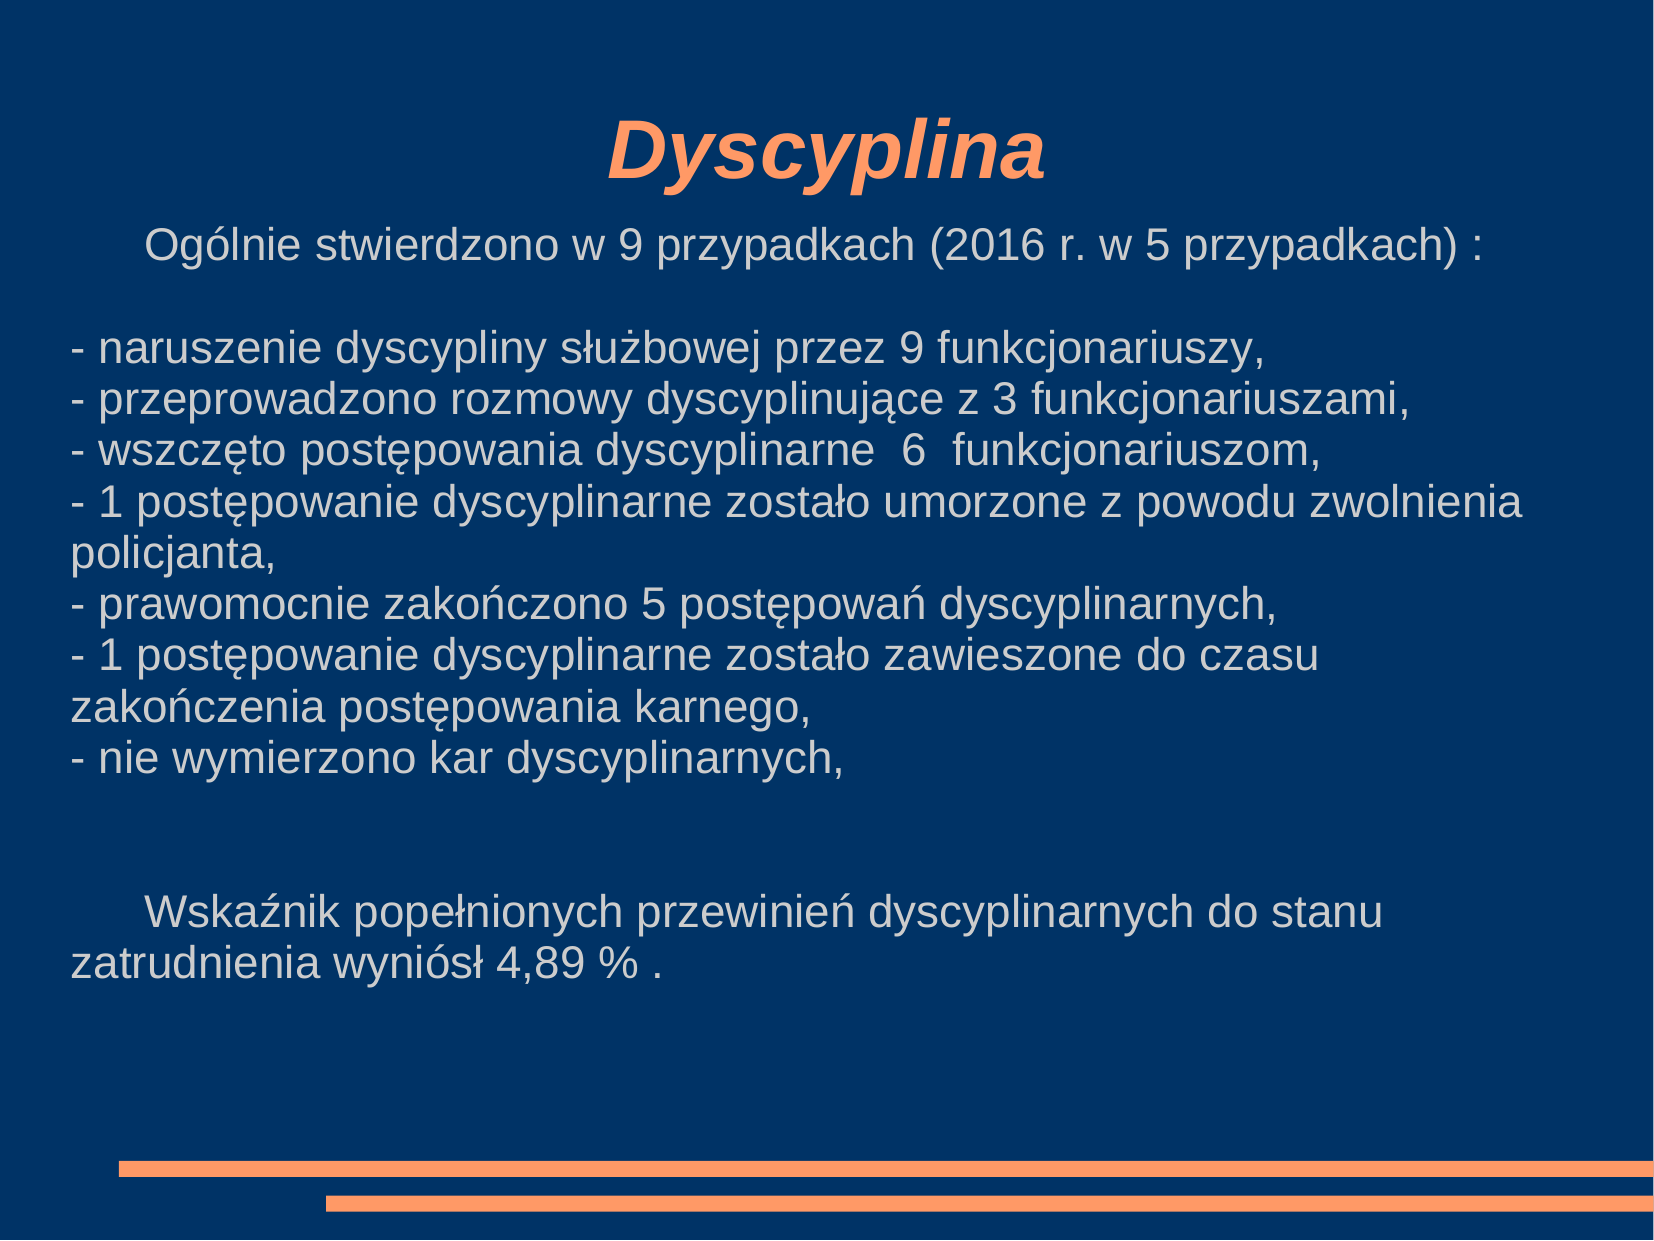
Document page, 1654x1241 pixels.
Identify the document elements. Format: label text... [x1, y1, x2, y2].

title Dyscyplina [121, 46, 1534, 220]
subtitle Ogólnie stwierdzono w 9 przypadkach (2016 r. w 5 przypadkach) : - naruszenie dyscypliny służbowej przez 9 funkcjonariuszy, - przeprowadzono rozmowy dyscyplinujące z 3 funkcjonariuszami, - wszczęto postępowania dyscyplinarne 6 funkcjonariuszom, - 1 postępowanie dyscyplinarne zostało umorzone z powodu zwolnienia policjanta, - prawomocnie zakończono 5 postępowań dyscyplinarnych, - 1 postępowanie dyscyplinarne zostało zawieszone do czasu zakończenia postępowania karnego, - nie wymierzono kar dyscyplinarnych, Wskaźnik popełnionych przewinień dyscyplinarnych do stanu zatrudnienia wyniósł 4,89 % . [70, 220, 1559, 1064]
